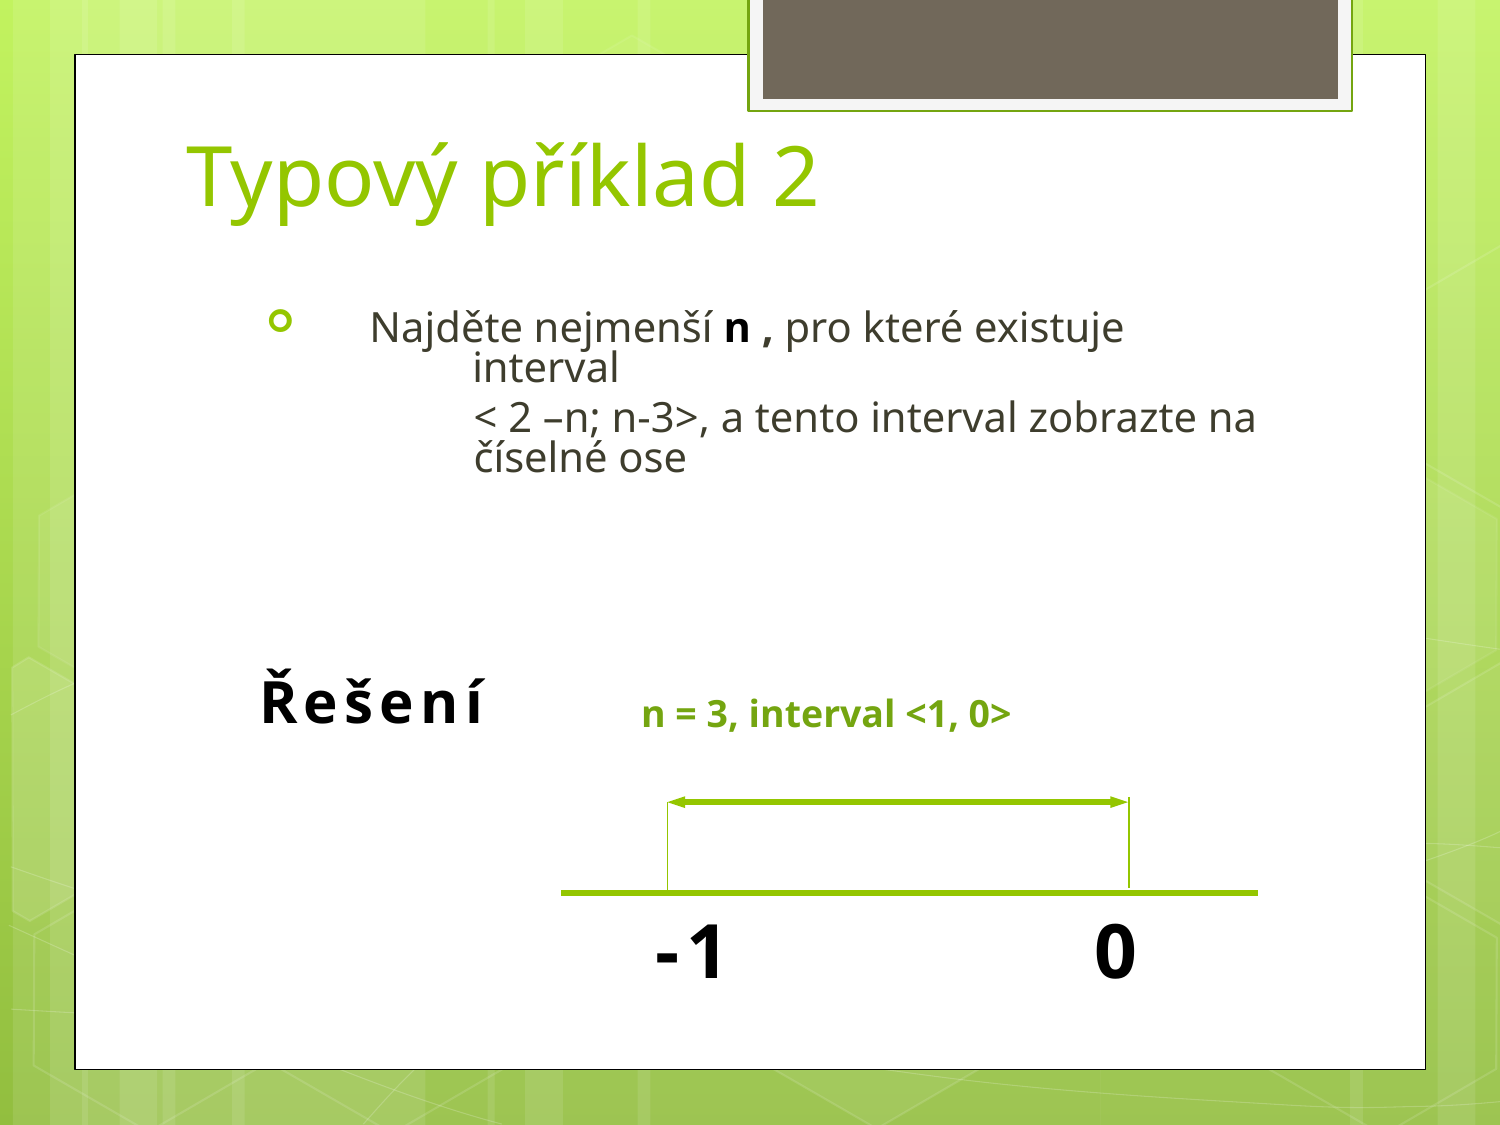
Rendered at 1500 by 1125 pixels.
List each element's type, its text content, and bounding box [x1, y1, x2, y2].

text_box -1 0 [641, 896, 1154, 1001]
text_box Řešení [244, 658, 498, 743]
title Typový příklad 2 [171, 42, 1415, 231]
list Najděte nejmenší n , pro které existuje interval < 2 –n; n-3>, a tento interval zobrazte na číselné ose [76, 302, 1282, 497]
text_box n = 3, interval <1, 0> [626, 682, 1263, 744]
